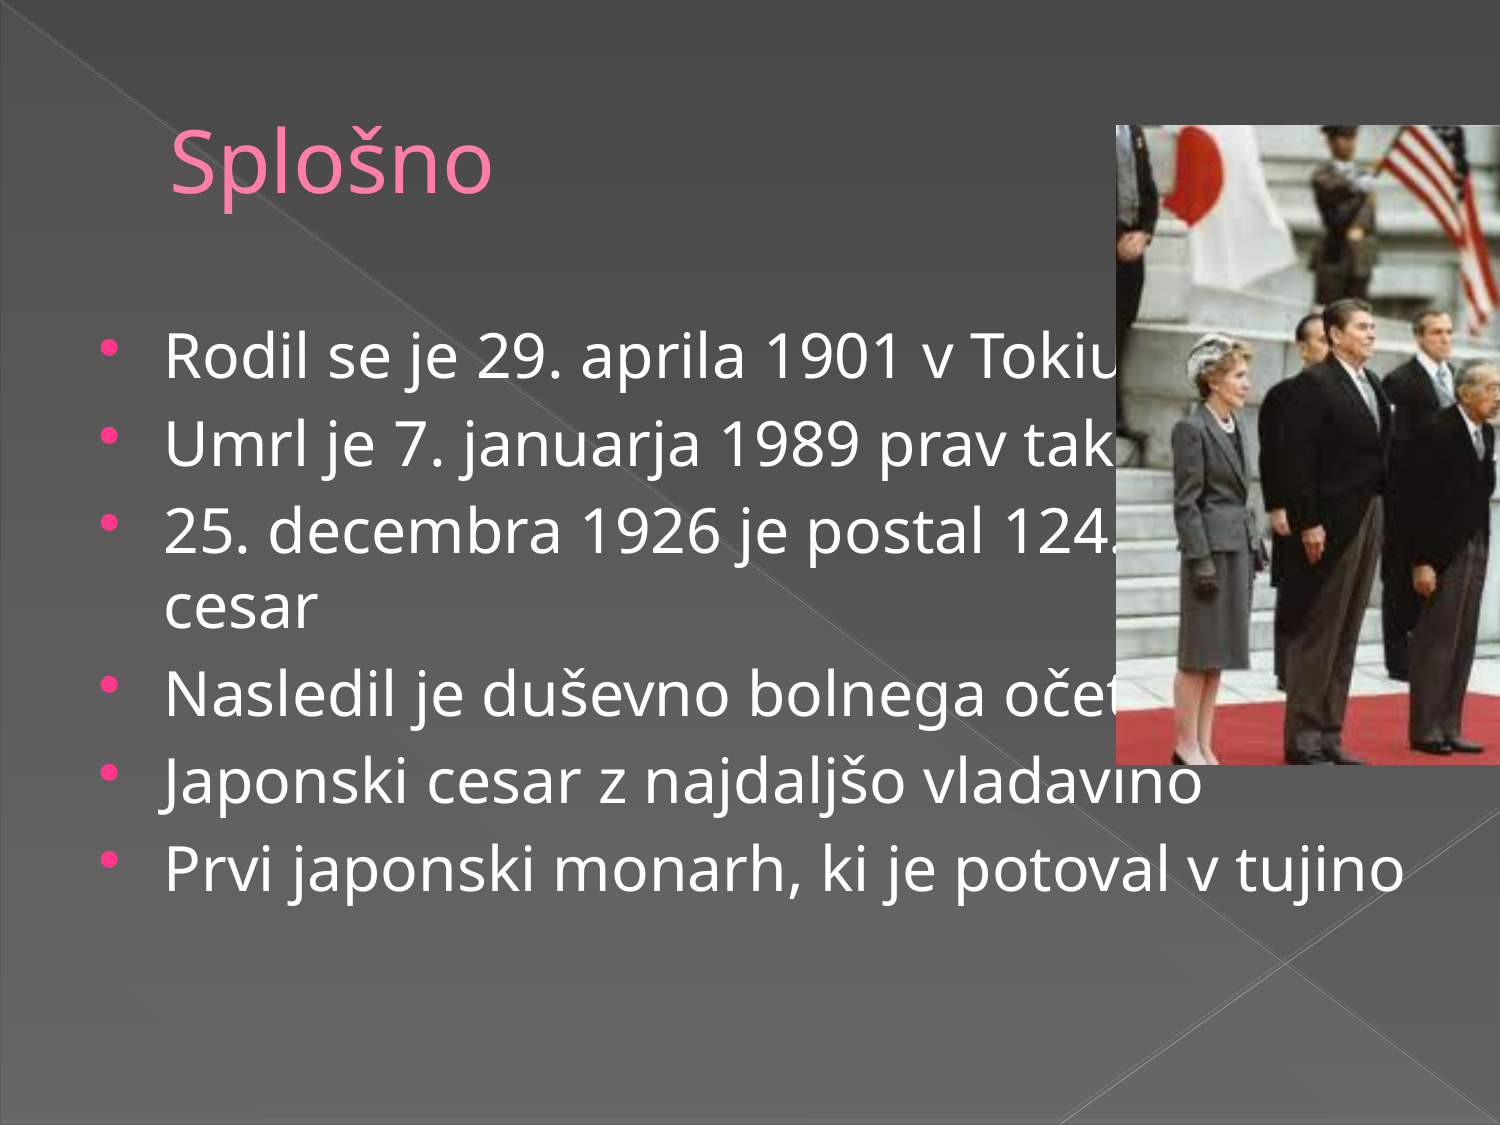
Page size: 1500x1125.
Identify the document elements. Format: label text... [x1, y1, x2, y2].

list Rodil se je 29. aprila 1901 v Tokiu Umrl je 7. januarja 1989 prav tako v Tokiu 25. decembra 1926 je postal 124. japonski cesar Nasledil je duševno bolnega očeta Japonski cesar z najdaljšo vladavino Prvi japonski monarh, ki je potoval v tujino [75, 308, 1425, 1059]
title Splošno [75, 43, 1425, 274]
picture [1116, 125, 1500, 765]
